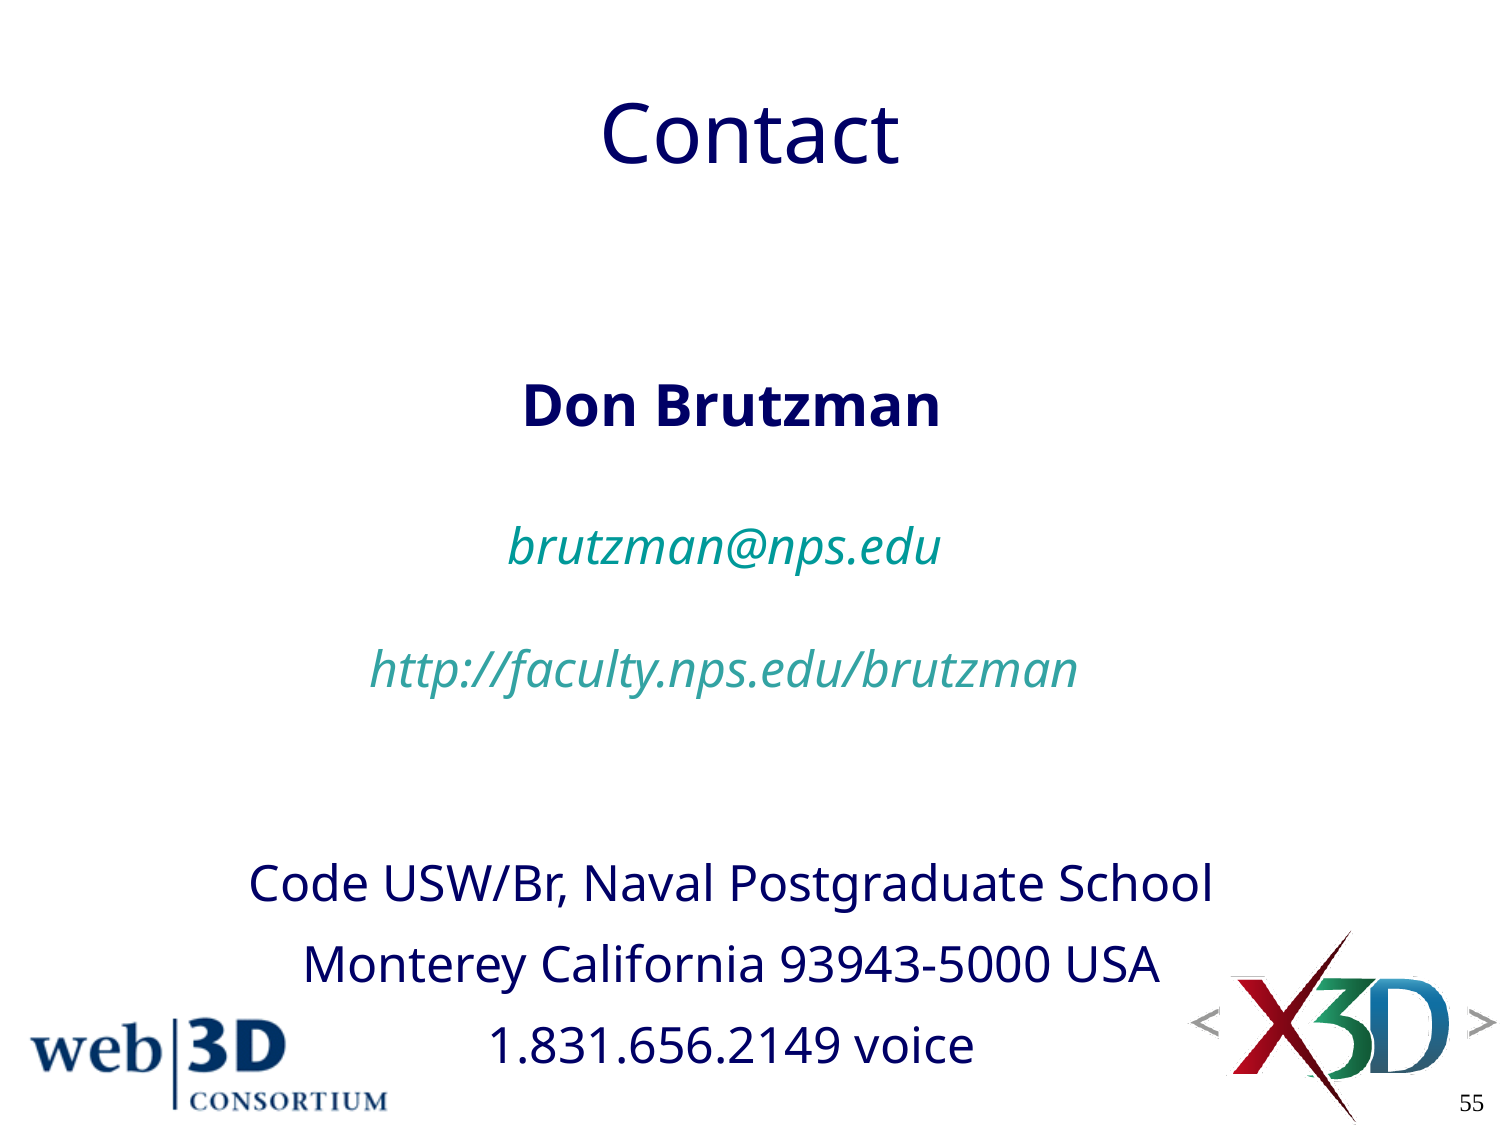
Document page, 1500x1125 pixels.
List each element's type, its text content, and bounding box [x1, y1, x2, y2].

list Don Brutzman brutzman@nps.edu http://faculty.nps.edu/brutzman Code USW/Br, Naval Postgraduate School Monterey California 93943-5000 USA 1.831.656.2149 voice [135, 262, 1329, 1010]
picture [1187, 926, 1500, 1125]
title Contact [112, 37, 1388, 225]
picture [12, 1009, 413, 1121]
